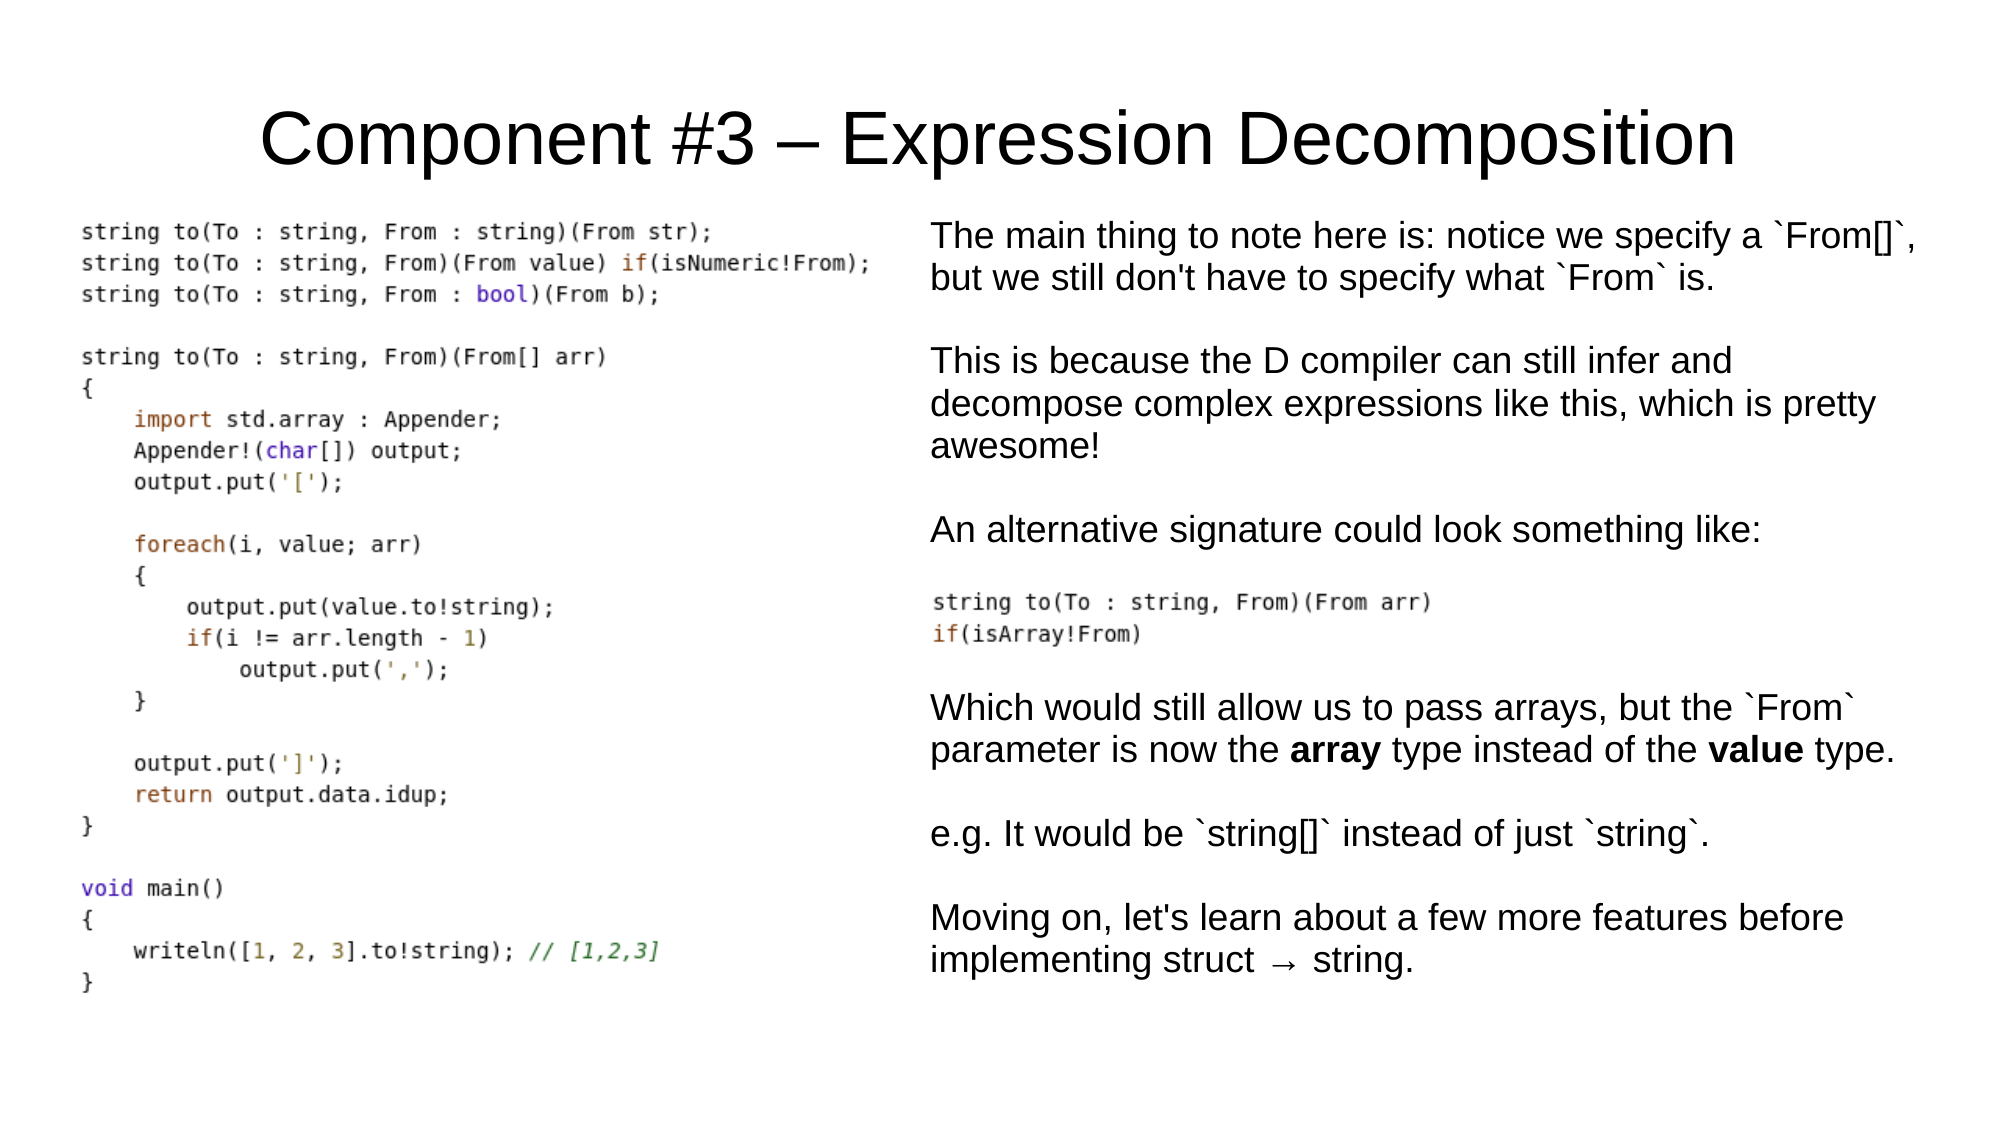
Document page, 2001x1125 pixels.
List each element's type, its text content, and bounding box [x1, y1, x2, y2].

title Component #3 – Expression Decomposition [99, 44, 1900, 233]
picture [928, 583, 1447, 650]
text_box Which would still allow us to pass arrays, but the `From` parameter is now the array type instead of the value type. e.g. It would be `string[]` instead of just `string`. Moving on, let's learn about a few more features before implementing struct → string. [915, 679, 1920, 988]
picture [75, 188, 886, 1004]
text_box The main thing to note here is: notice we specify a `From[]`, but we still don't have to specify what `From` is. This is because the D compiler can still infer and decompose complex expressions like this, which is pretty awesome! An alternative signature could look something like: [915, 206, 1949, 558]
